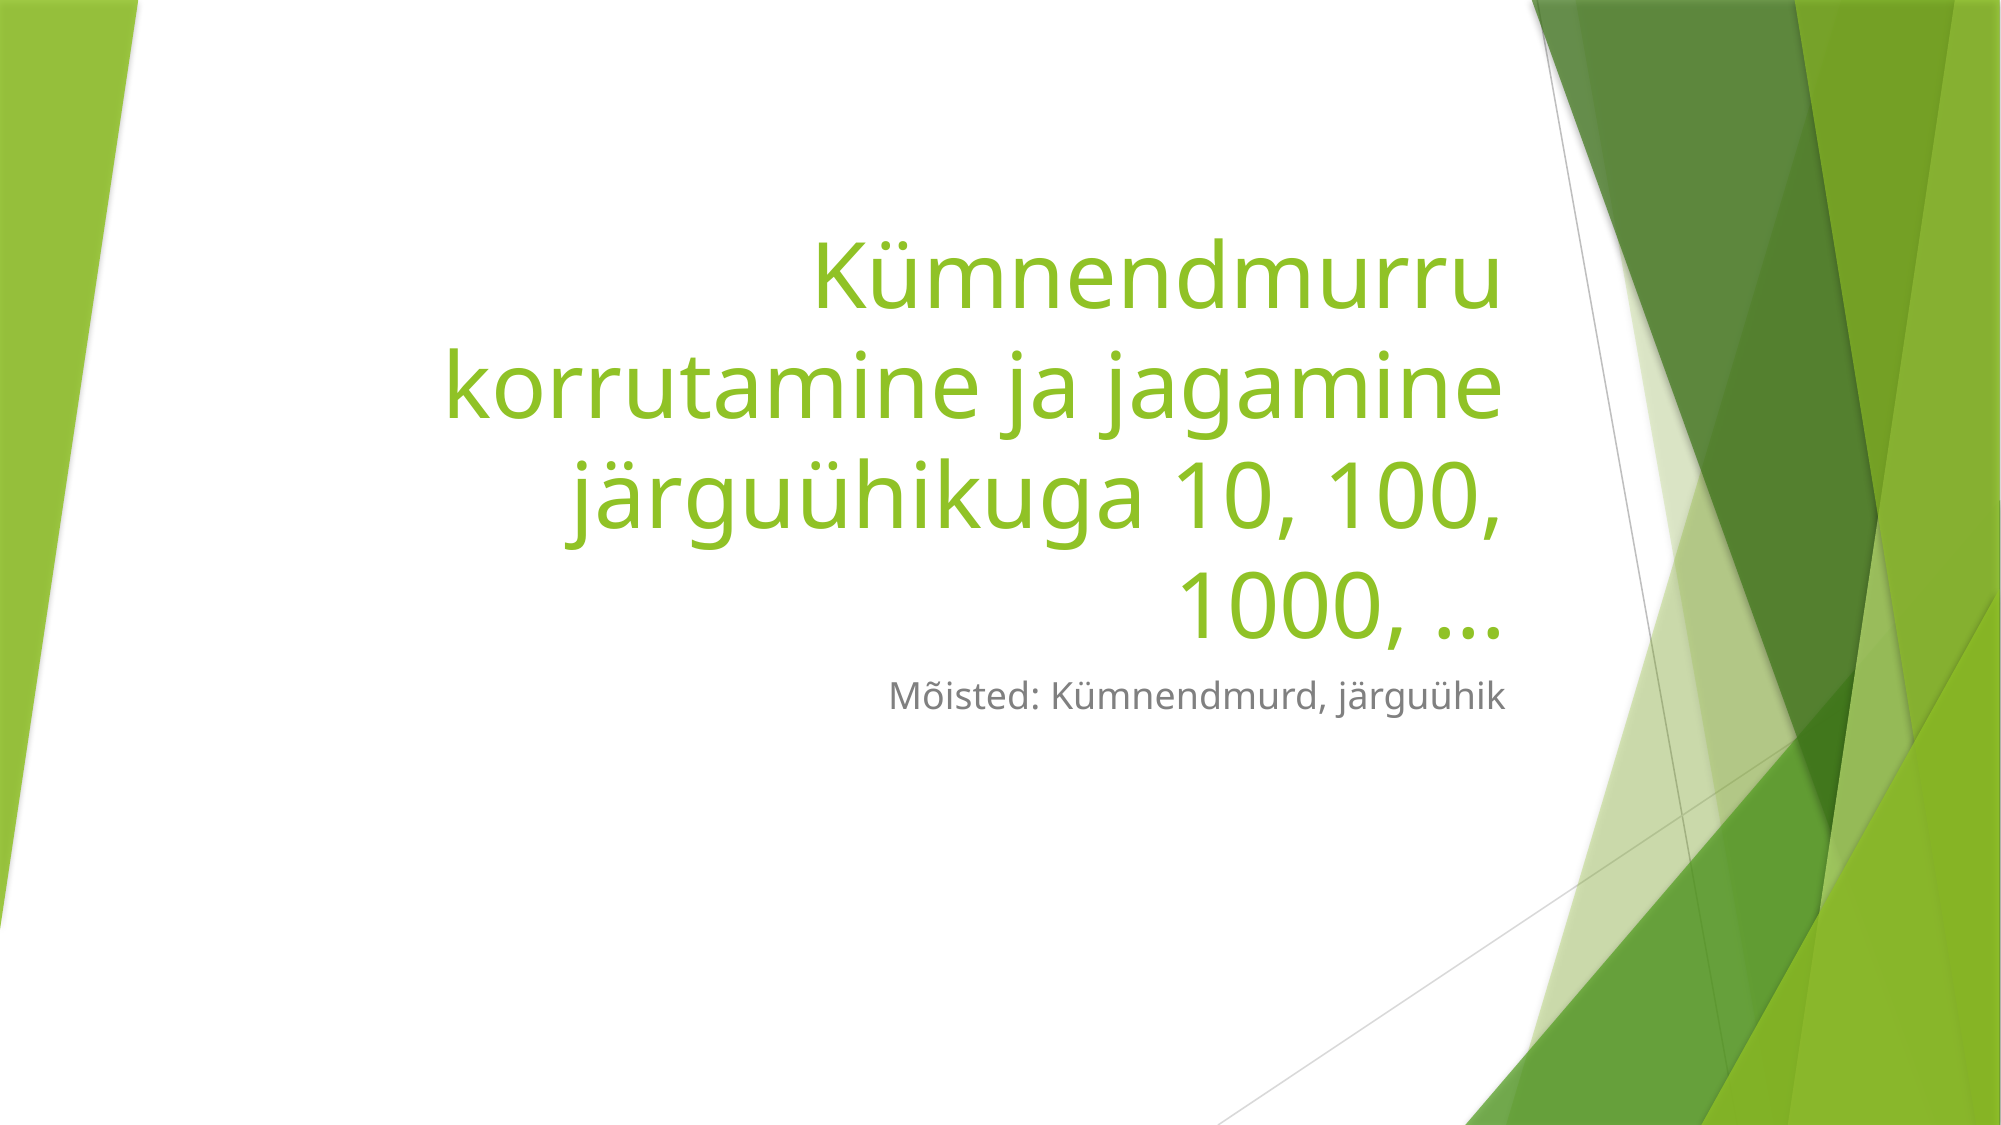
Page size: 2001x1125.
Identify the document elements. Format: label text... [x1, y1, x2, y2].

title Kümnendmurru korrutamine ja jagamine järguühikuga 10, 100, 1000, ... [247, 394, 1522, 664]
subtitle Mõisted: Kümnendmurd, järguühik [247, 664, 1522, 845]
